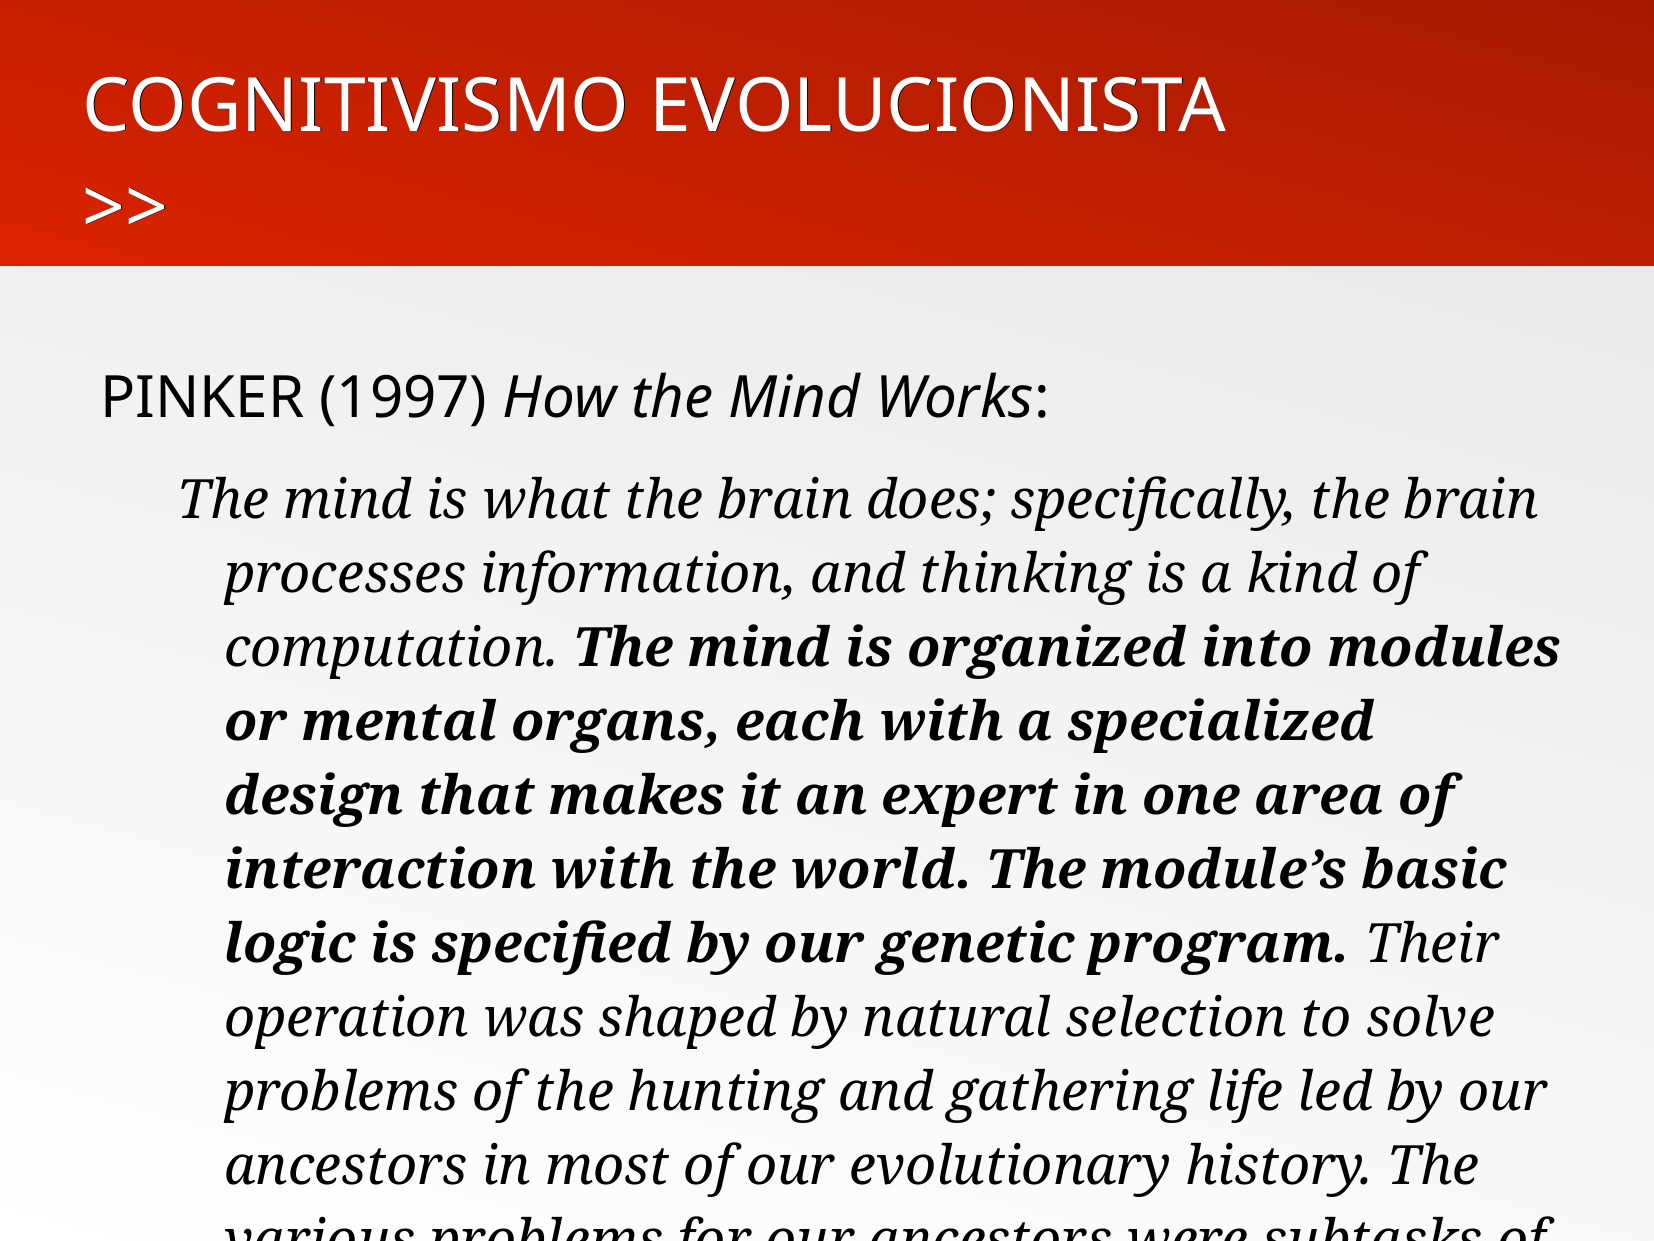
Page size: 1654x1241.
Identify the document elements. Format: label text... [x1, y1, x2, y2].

title COGNITIVISMO EVOLUCIONISTA >> [82, 56, 1571, 250]
text_box [0, 0, 1654, 266]
list PINKER (1997) How the Mind Works: The mind is what the brain does; specifically, the brain processes information, and thinking is a kind of computation. The mind is organized into modules or mental organs, each with a specialized design that makes it an expert in one area of interaction with the world. The module’s basic logic is specified by our genetic program. Their operation was shaped by natural selection to solve problems of the hunting and gathering life led by our ancestors in most of our evolutionary history. The various problems for our ancestors were subtasks of one big problem for their genes, maximizing the number of copies that made it into the next generation. (Pinker 1997:21) [82, 355, 1571, 1159]
